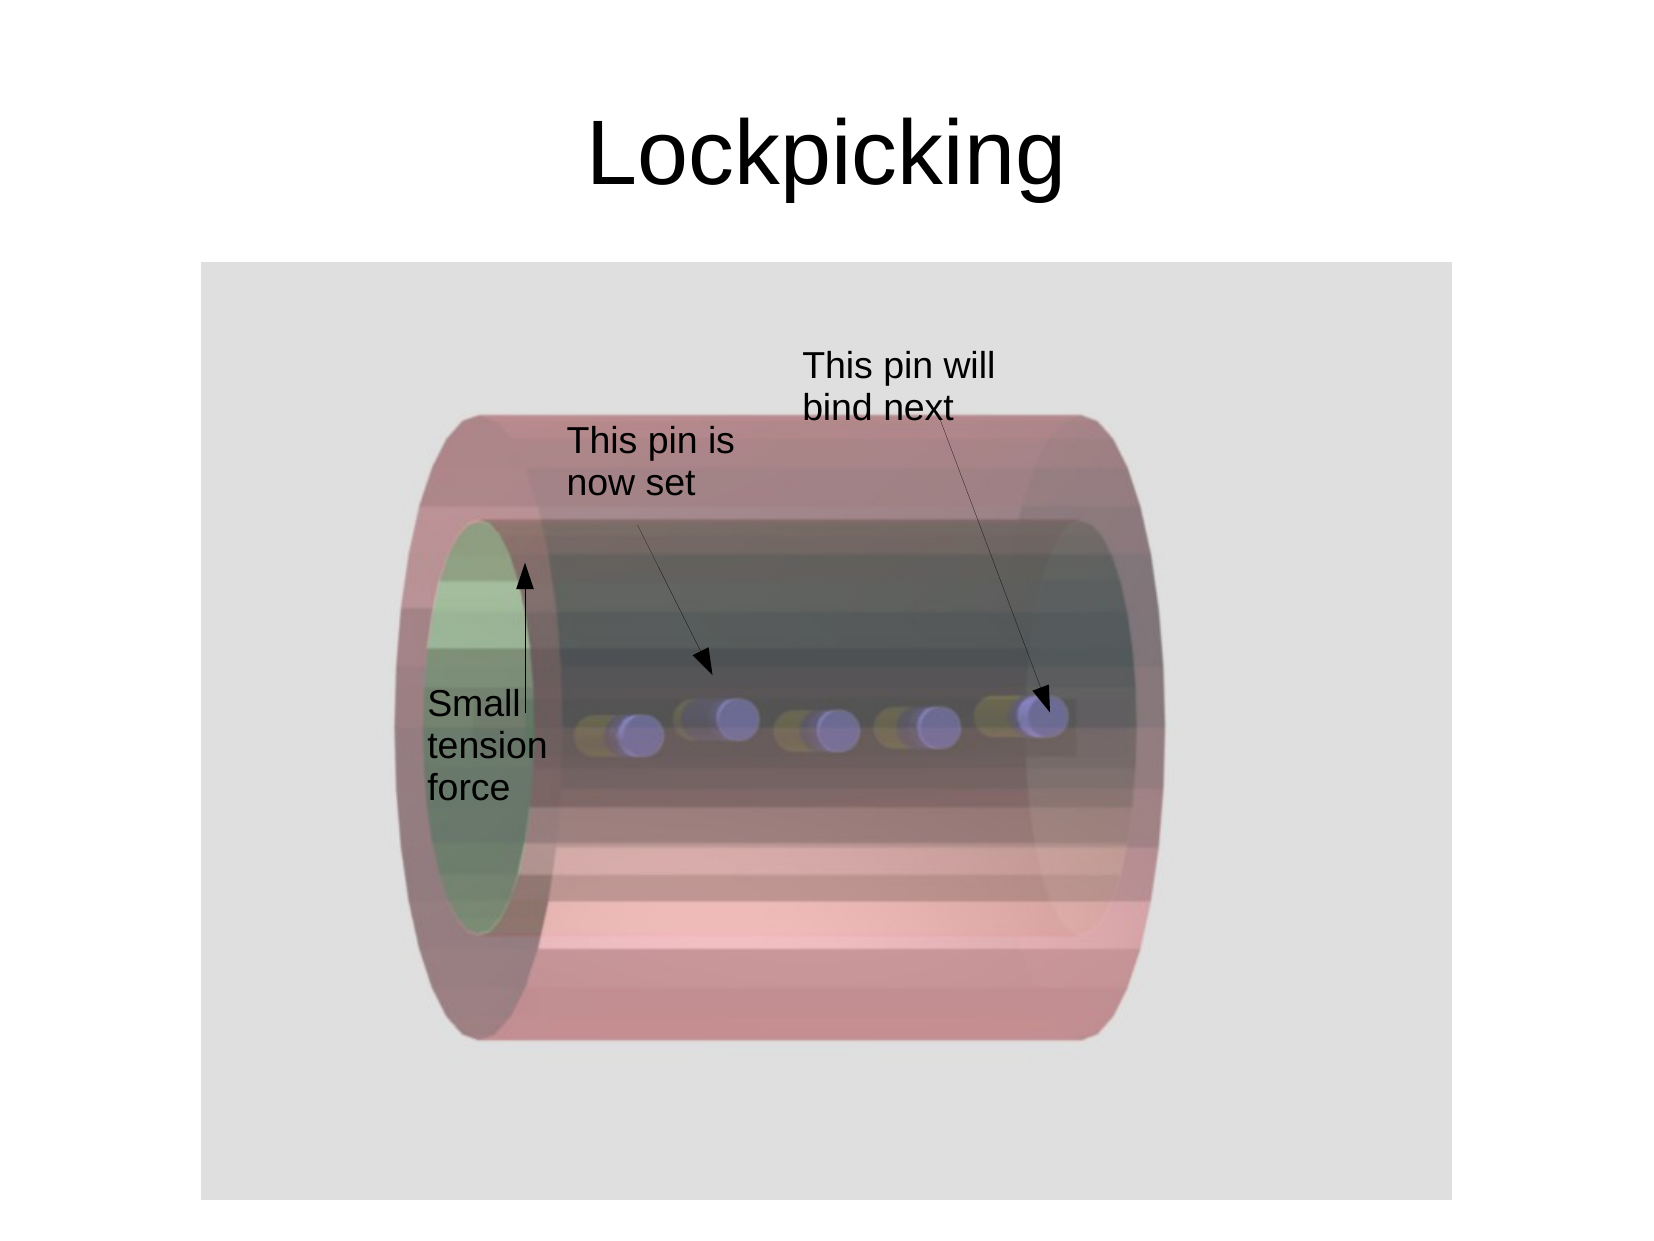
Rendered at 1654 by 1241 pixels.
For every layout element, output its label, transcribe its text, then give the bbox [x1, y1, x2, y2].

text_box This pin is now set [551, 412, 751, 512]
text_box Small tension force [412, 675, 638, 938]
text_box This pin will bind next [787, 337, 1051, 437]
picture [201, 262, 1452, 1201]
title Lockpicking [82, 56, 1571, 250]
